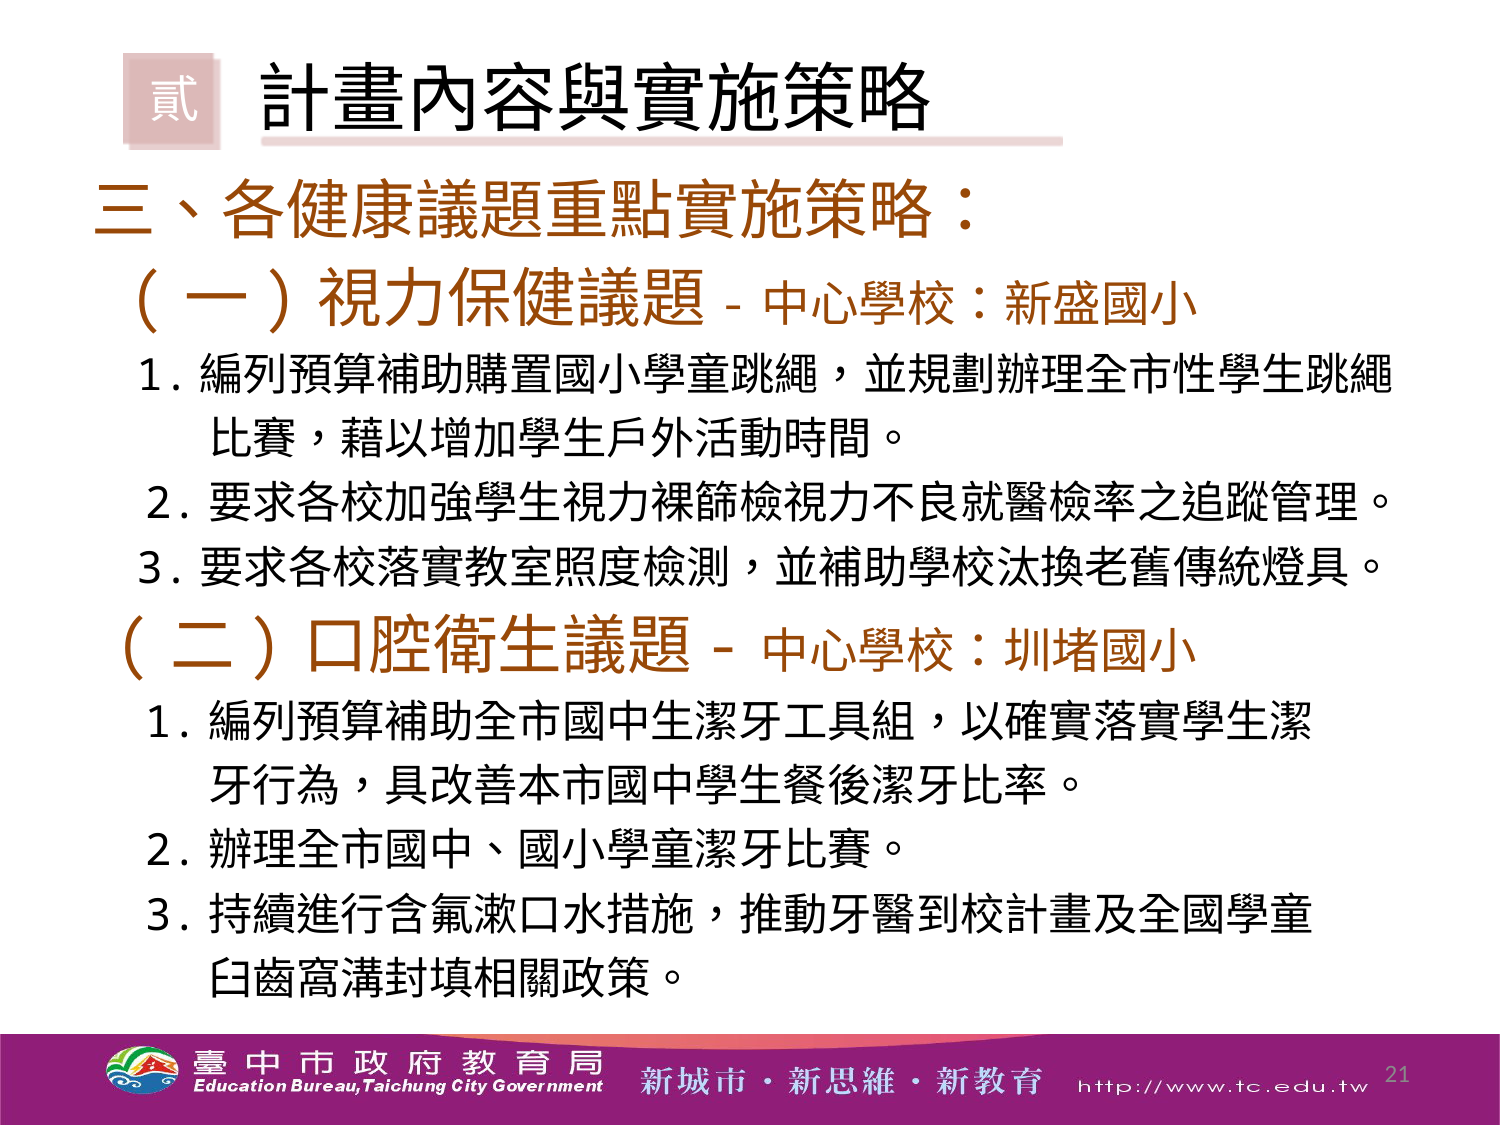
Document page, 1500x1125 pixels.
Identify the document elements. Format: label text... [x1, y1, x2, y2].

picture [0, 1034, 1500, 1125]
text_box 貳一 [134, 60, 199, 196]
text_box <number> [1074, 1042, 1426, 1103]
text_box 計畫內容與實施策略 [242, 42, 1377, 149]
list 三、各健康議題重點實施策略： (一)視力保健議題-中心學校：新盛國小 1.編列預算補助購置國小學童跳繩，並規劃辦理全市性學生跳繩 比賽，藉以增加學生戶外活動時間。 2.要求各校加強學生視力裸篩檢視力不良就醫檢率之追蹤管理。 3.要求各校落實教室照度檢測，並補助學校汰換老舊傳統燈具。 (二)口腔衛生議題-中心學校：圳堵國小 1.編列預算補助全市國中生潔牙工具組，以確實落實學生潔 牙行為，具改善本市國中學生餐後潔牙比率。 2.辦理全市國中、國小學童潔牙比賽。 3.持續進行含氟漱口水措施，推動牙醫到校計畫及全國學童 臼齒窩溝封填相關政策。 [76, 160, 1459, 1024]
picture [123, 53, 1063, 150]
